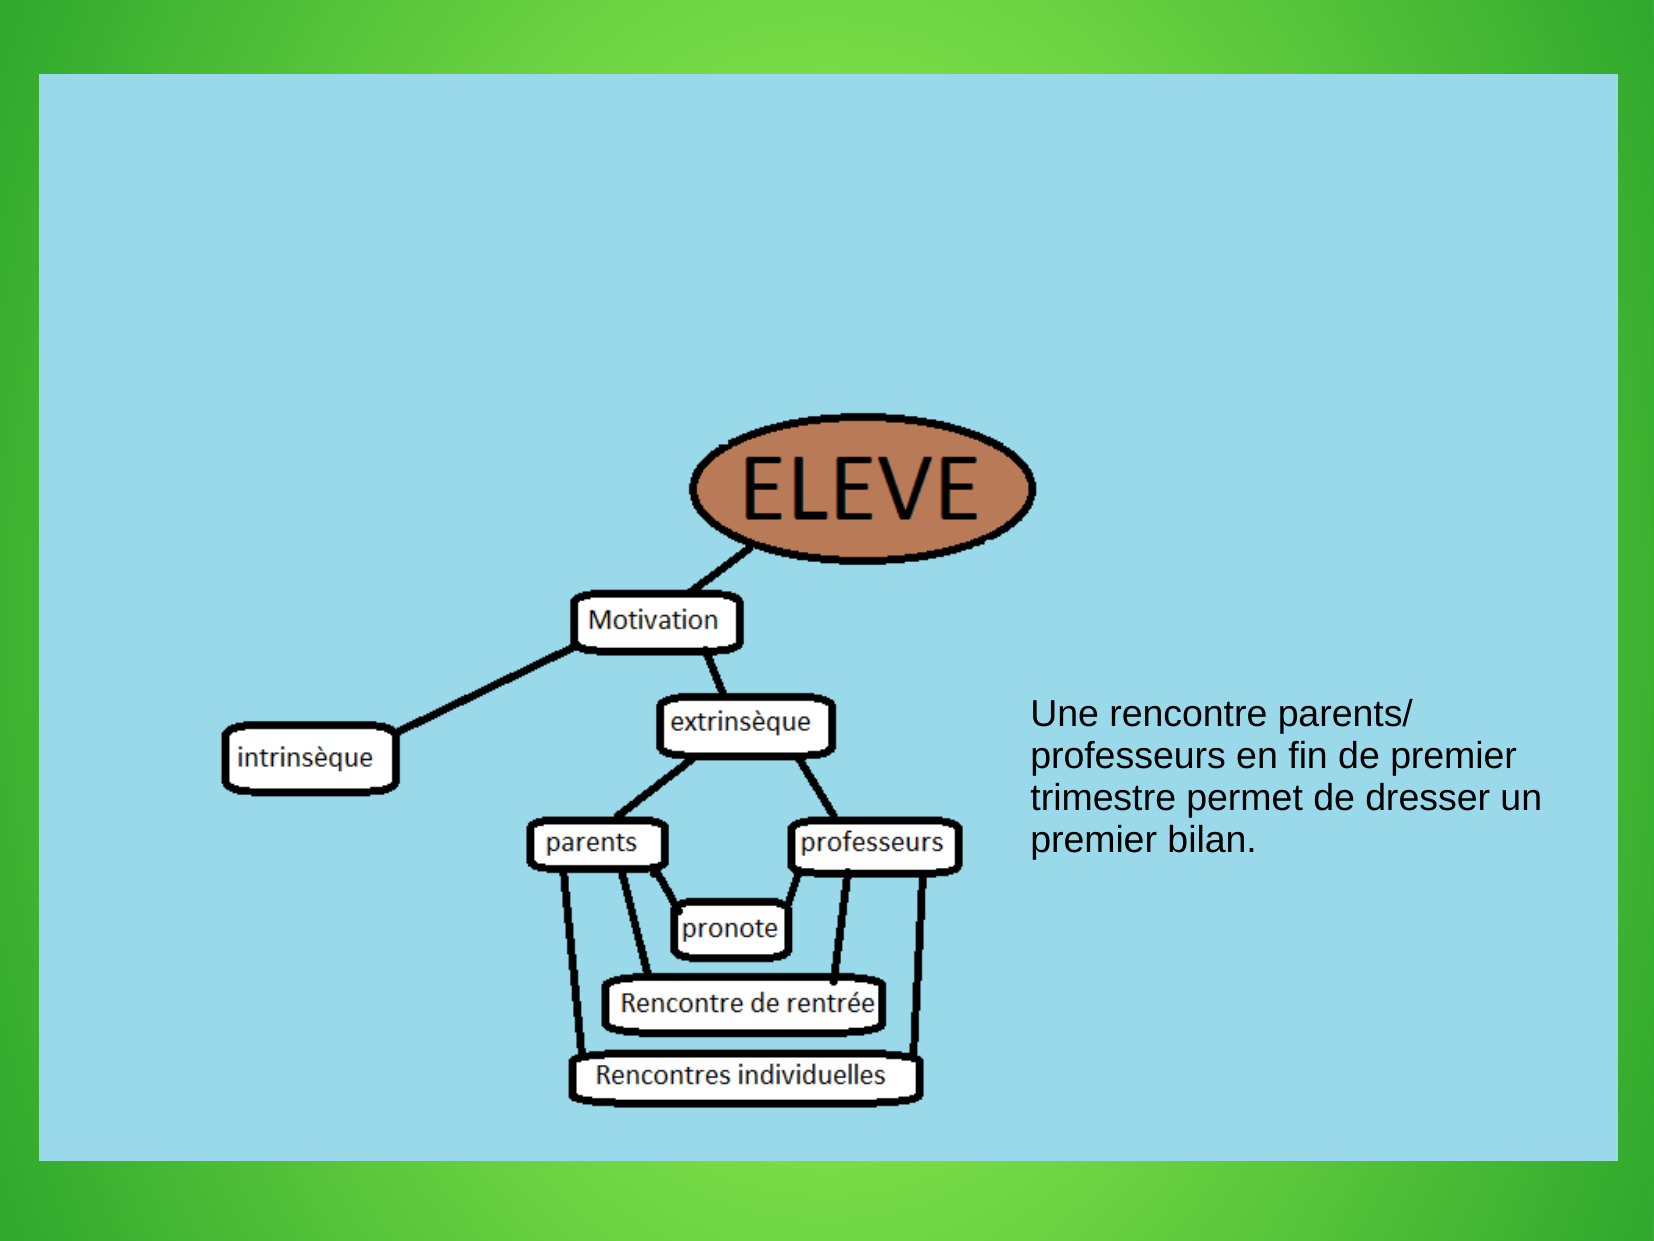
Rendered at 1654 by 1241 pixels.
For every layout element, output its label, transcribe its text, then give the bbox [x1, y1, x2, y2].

picture [39, 74, 1618, 1161]
text_box Une rencontre parents/ professeurs en fin de premier trimestre permet de dresser un premier bilan. [1015, 685, 1571, 868]
